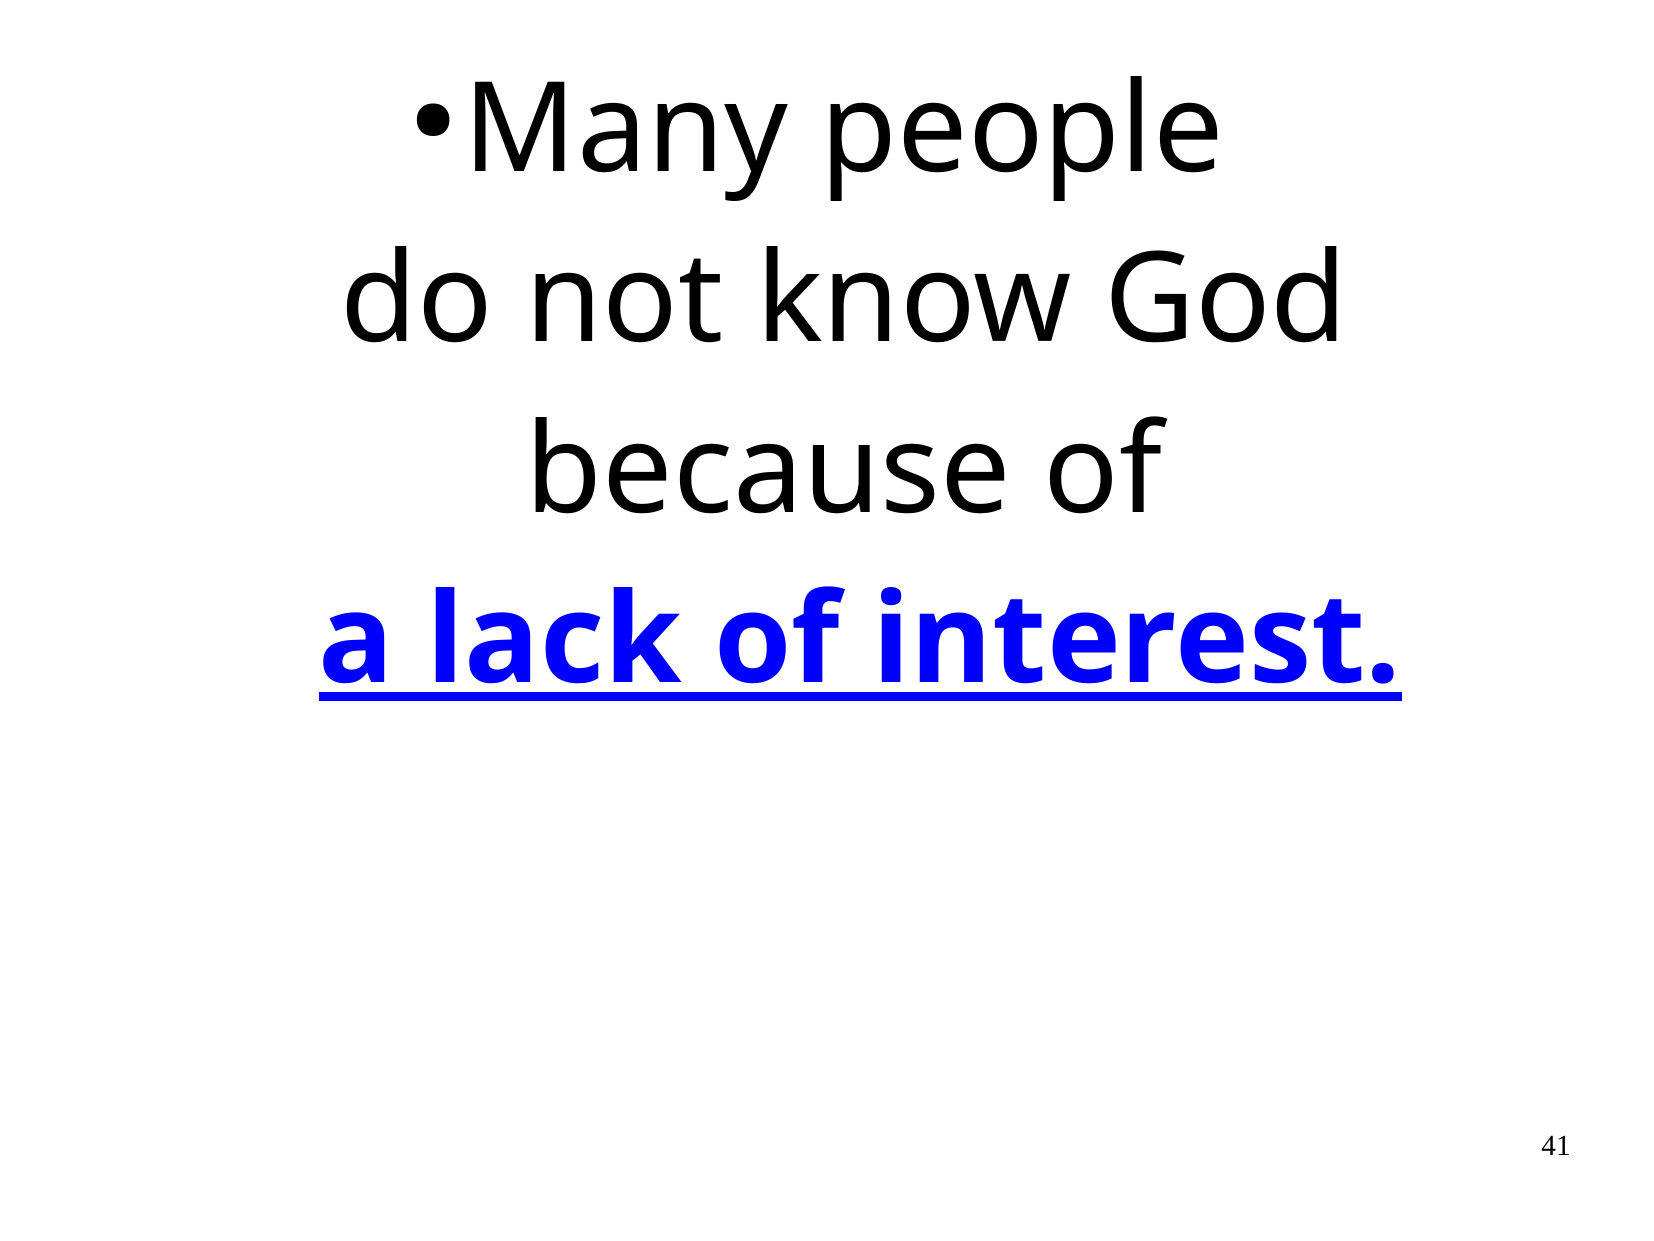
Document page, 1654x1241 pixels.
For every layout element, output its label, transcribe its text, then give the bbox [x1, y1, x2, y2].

list Many people do not know God because of a lack of interest. [37, 37, 1613, 1201]
